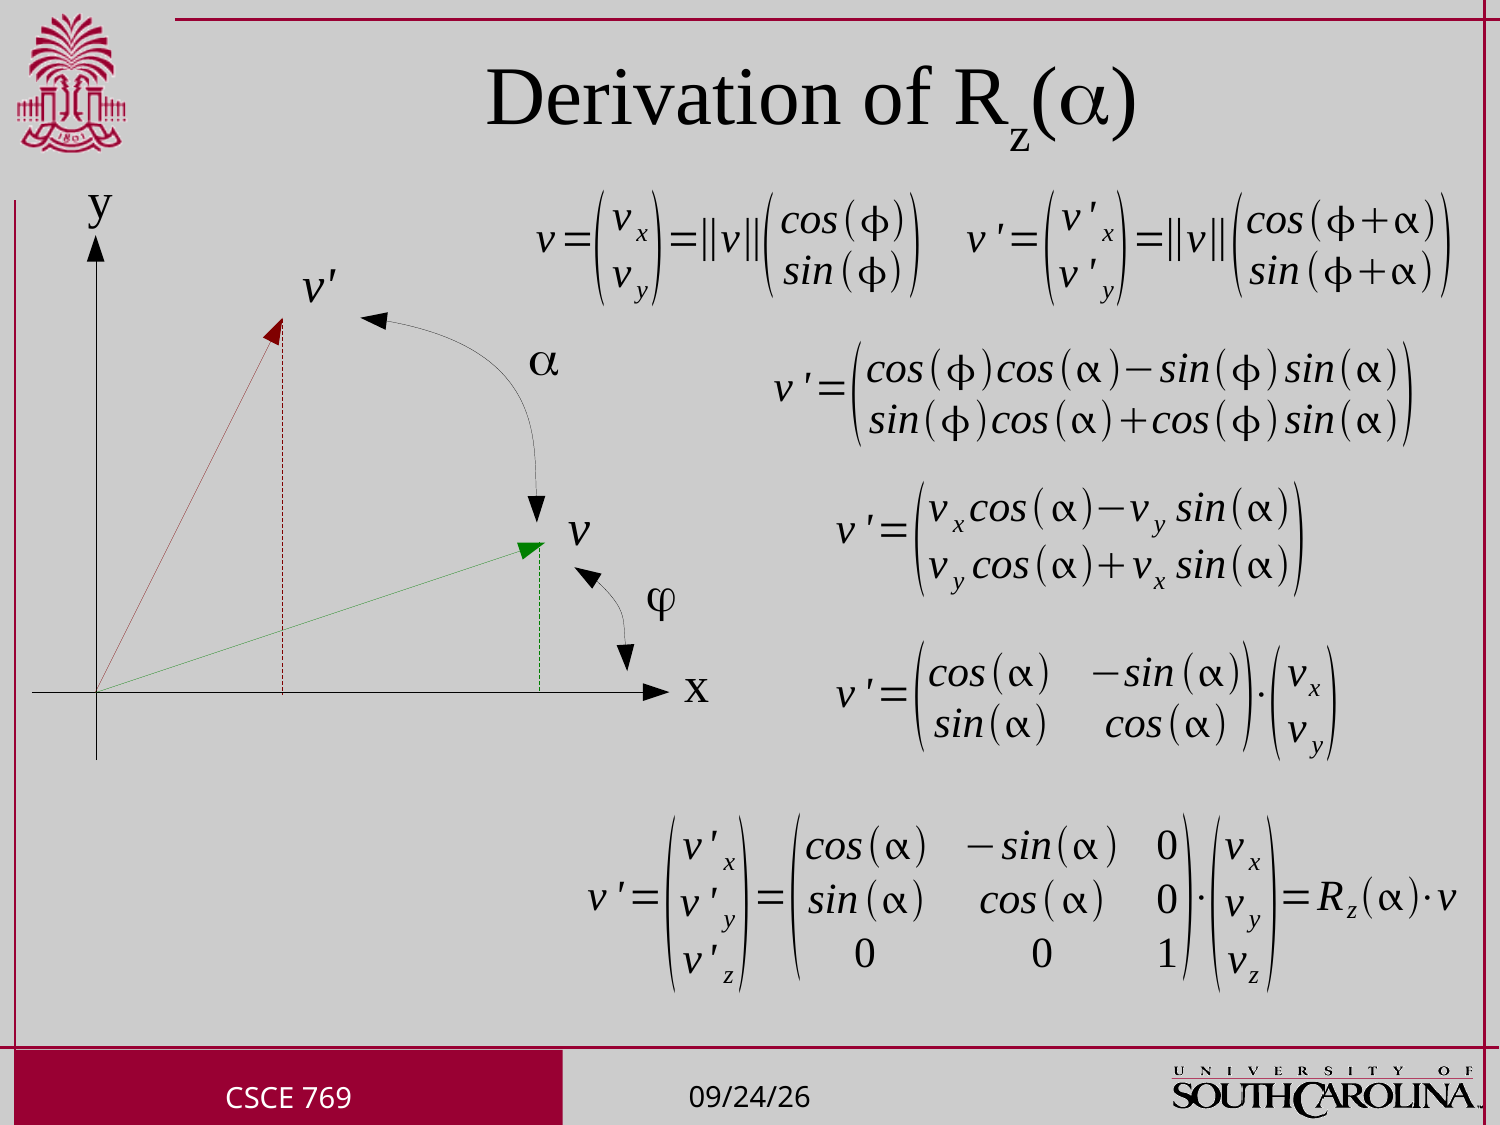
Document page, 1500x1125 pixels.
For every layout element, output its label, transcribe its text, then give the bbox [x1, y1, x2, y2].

picture [1162, 1049, 1483, 1125]
text_box a [513, 317, 589, 393]
text_box v' [287, 245, 363, 321]
chart [825, 478, 1316, 601]
text_box j [631, 553, 707, 629]
chart [824, 637, 1351, 764]
title Derivation of Rz(a) [174, 24, 1450, 188]
chart [525, 187, 932, 309]
picture [12, 12, 131, 155]
chart [955, 187, 1463, 309]
text_box x [669, 645, 745, 721]
chart [762, 339, 1426, 451]
text_box y [72, 160, 148, 236]
text_box v [553, 487, 629, 563]
chart [576, 811, 1467, 998]
